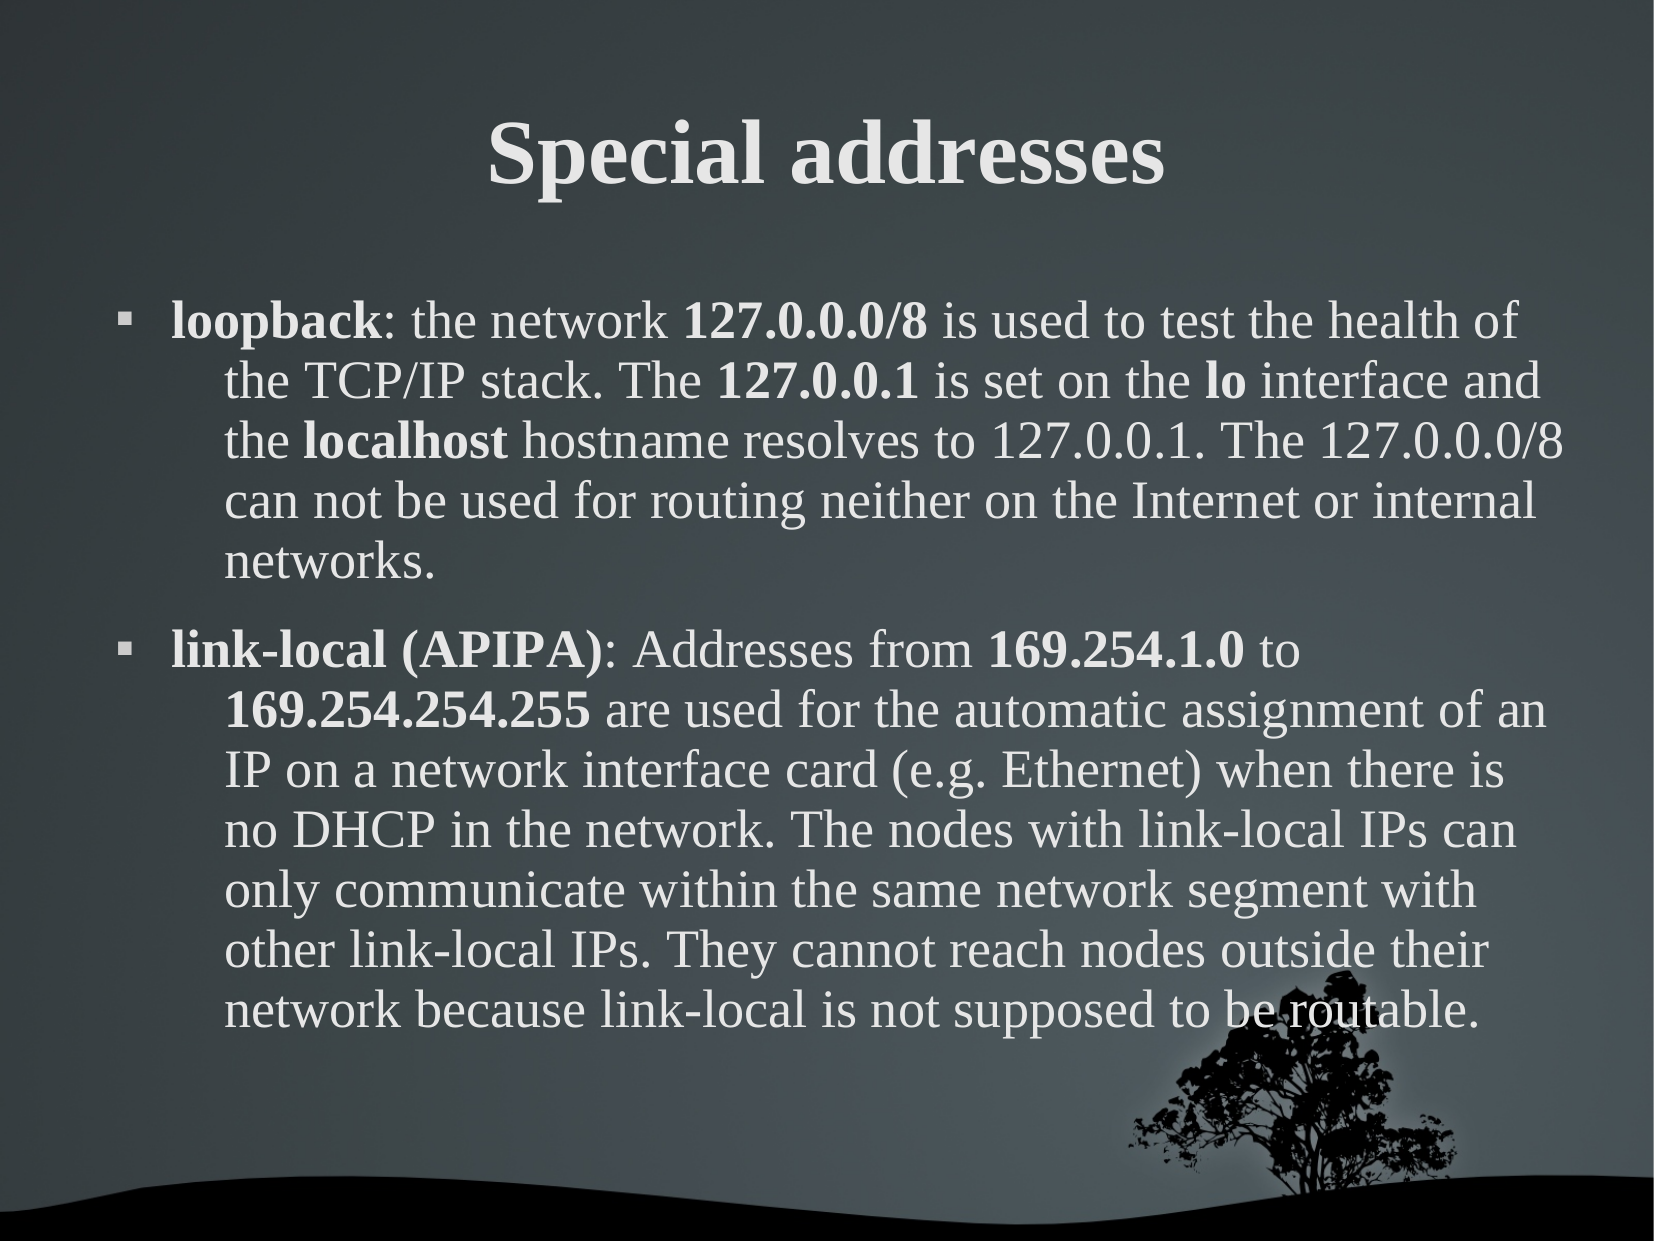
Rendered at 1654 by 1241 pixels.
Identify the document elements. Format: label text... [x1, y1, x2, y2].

title Special addresses [82, 49, 1571, 257]
list loopback: the network 127.0.0.0/8 is used to test the health of the TCP/IP stack. The 127.0.0.1 is set on the lo interface and the localhost hostname resolves to 127.0.0.1. The 127.0.0.0/8 can not be used for routing neither on the Internet or internal networks. link-local (APIPA): Addresses from 169.254.1.0 to 169.254.254.255 are used for the automatic assignment of an IP on a network interface card (e.g. Ethernet) when there is no DHCP in the network. The nodes with link-local IPs can only communicate within the same network segment with other link-local IPs. They cannot reach nodes outside their network because link-local is not supposed to be routable. [82, 290, 1571, 1126]
picture [0, 0, 1654, 1241]
